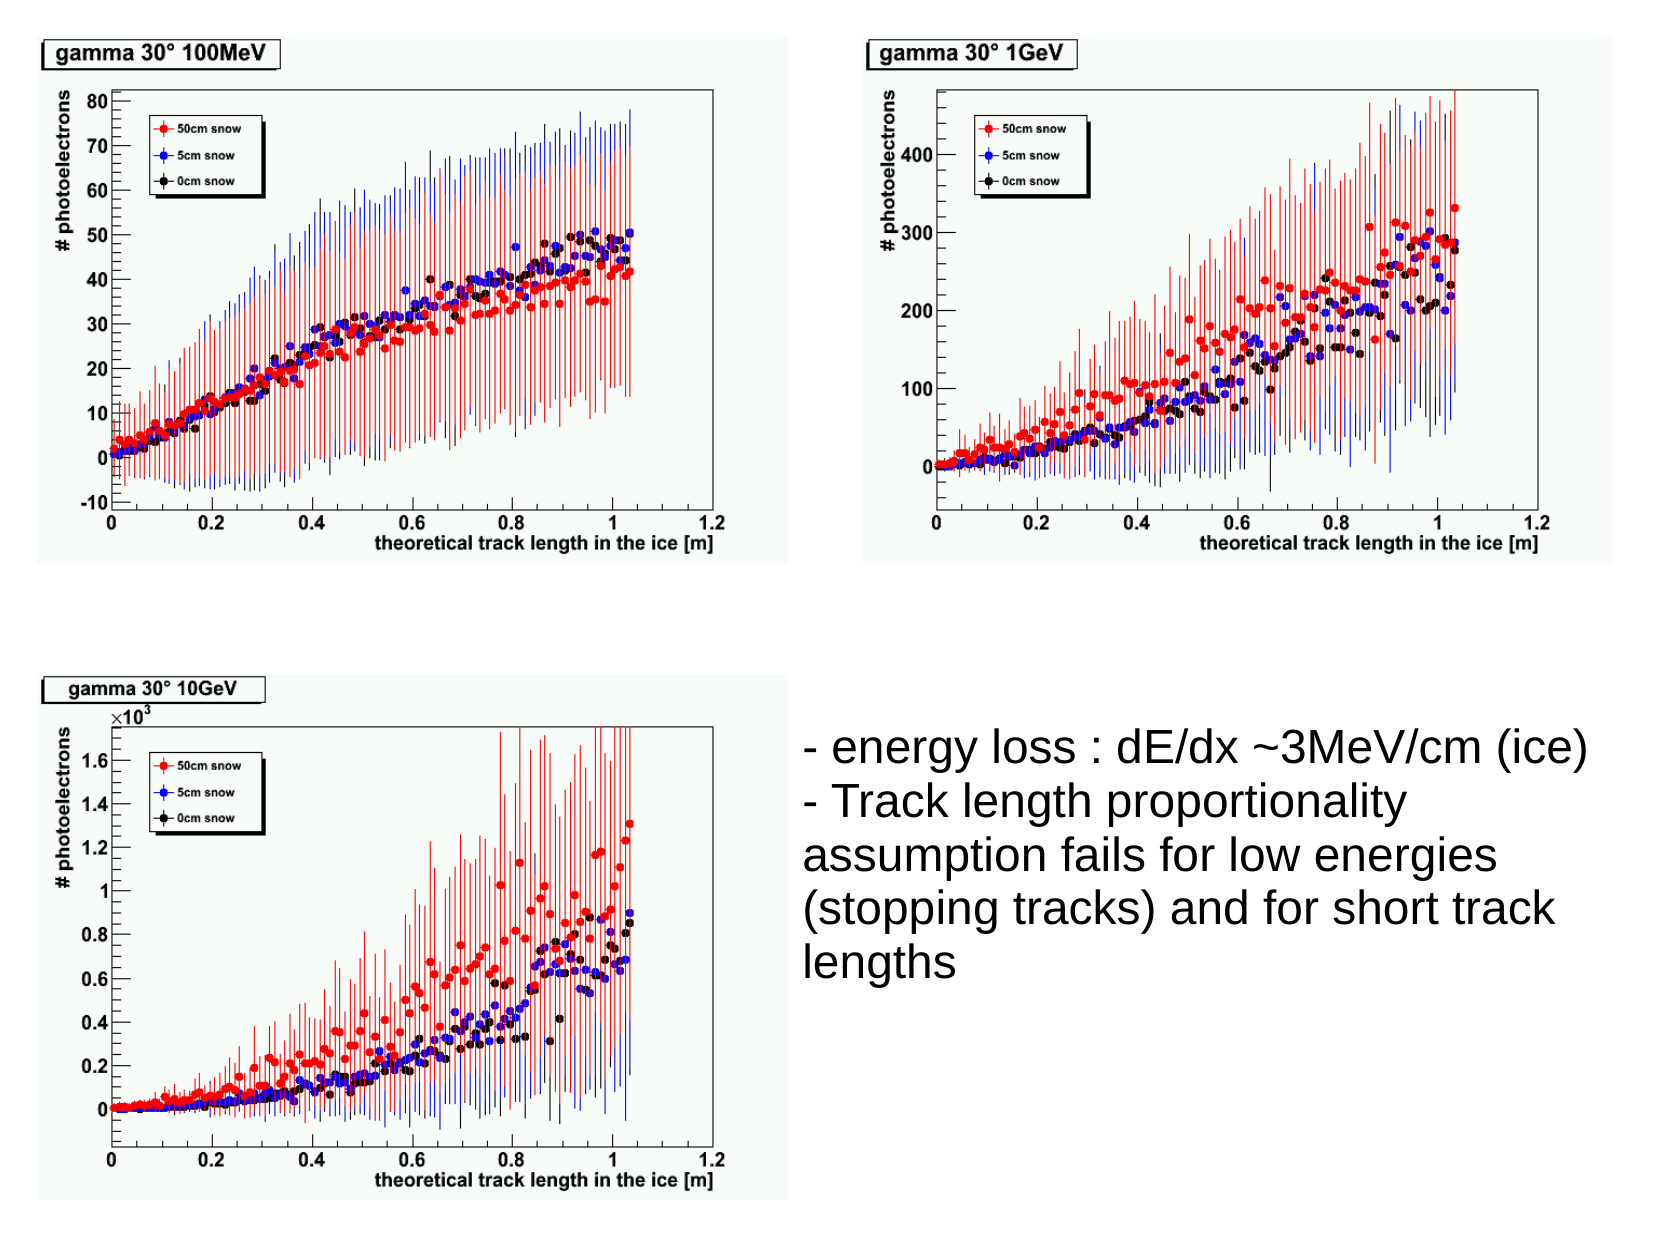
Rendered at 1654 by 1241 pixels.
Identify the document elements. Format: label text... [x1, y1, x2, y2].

picture [37, 674, 788, 1201]
text_box - energy loss : dE/dx ~3MeV/cm (ice) - Track length proportionality assumption fails for low energies (stopping tracks) and for short track lengths [787, 712, 1613, 1126]
picture [862, 37, 1613, 563]
picture [37, 37, 788, 563]
